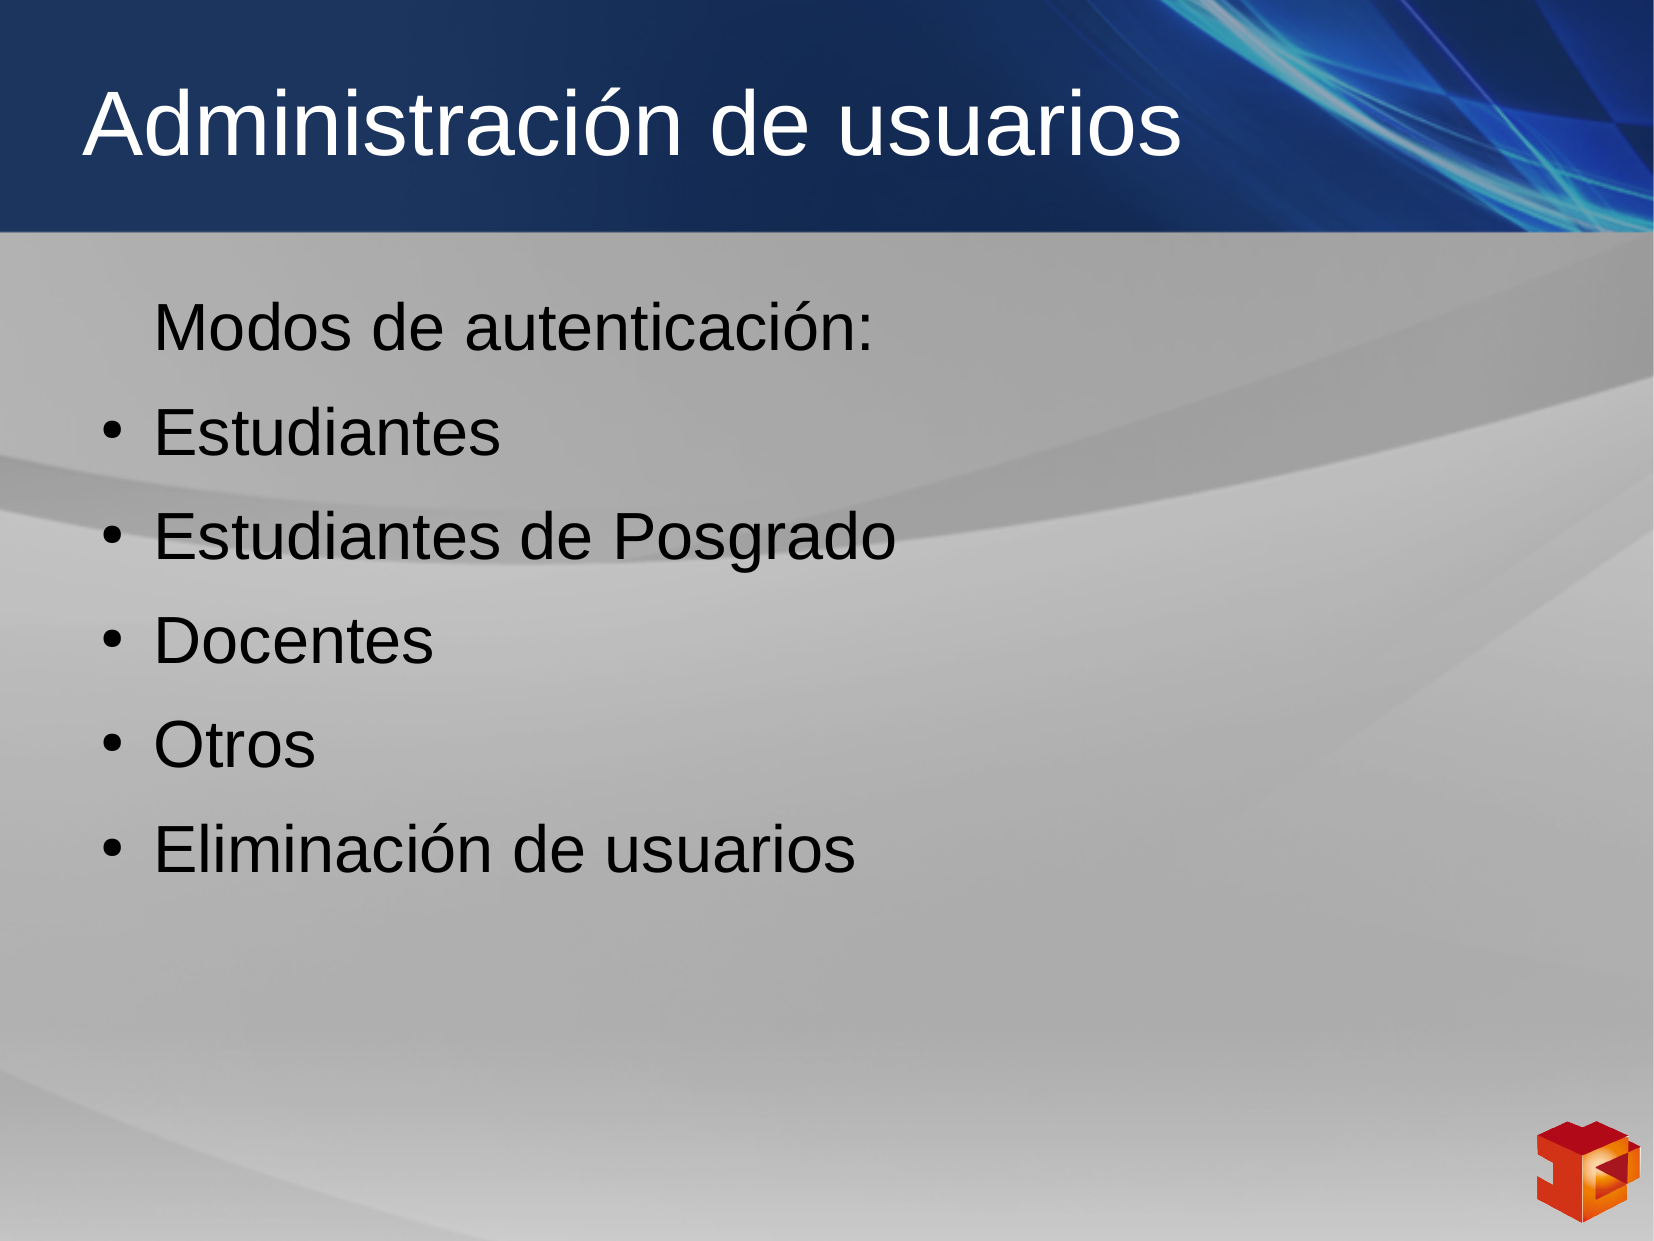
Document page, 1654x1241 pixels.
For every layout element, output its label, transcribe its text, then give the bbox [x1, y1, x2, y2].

title Administración de usuarios [82, 19, 1571, 228]
picture [0, 0, 1654, 1241]
list Modos de autenticación: Estudiantes Estudiantes de Posgrado Docentes Otros Eliminación de usuarios [82, 290, 1571, 1109]
